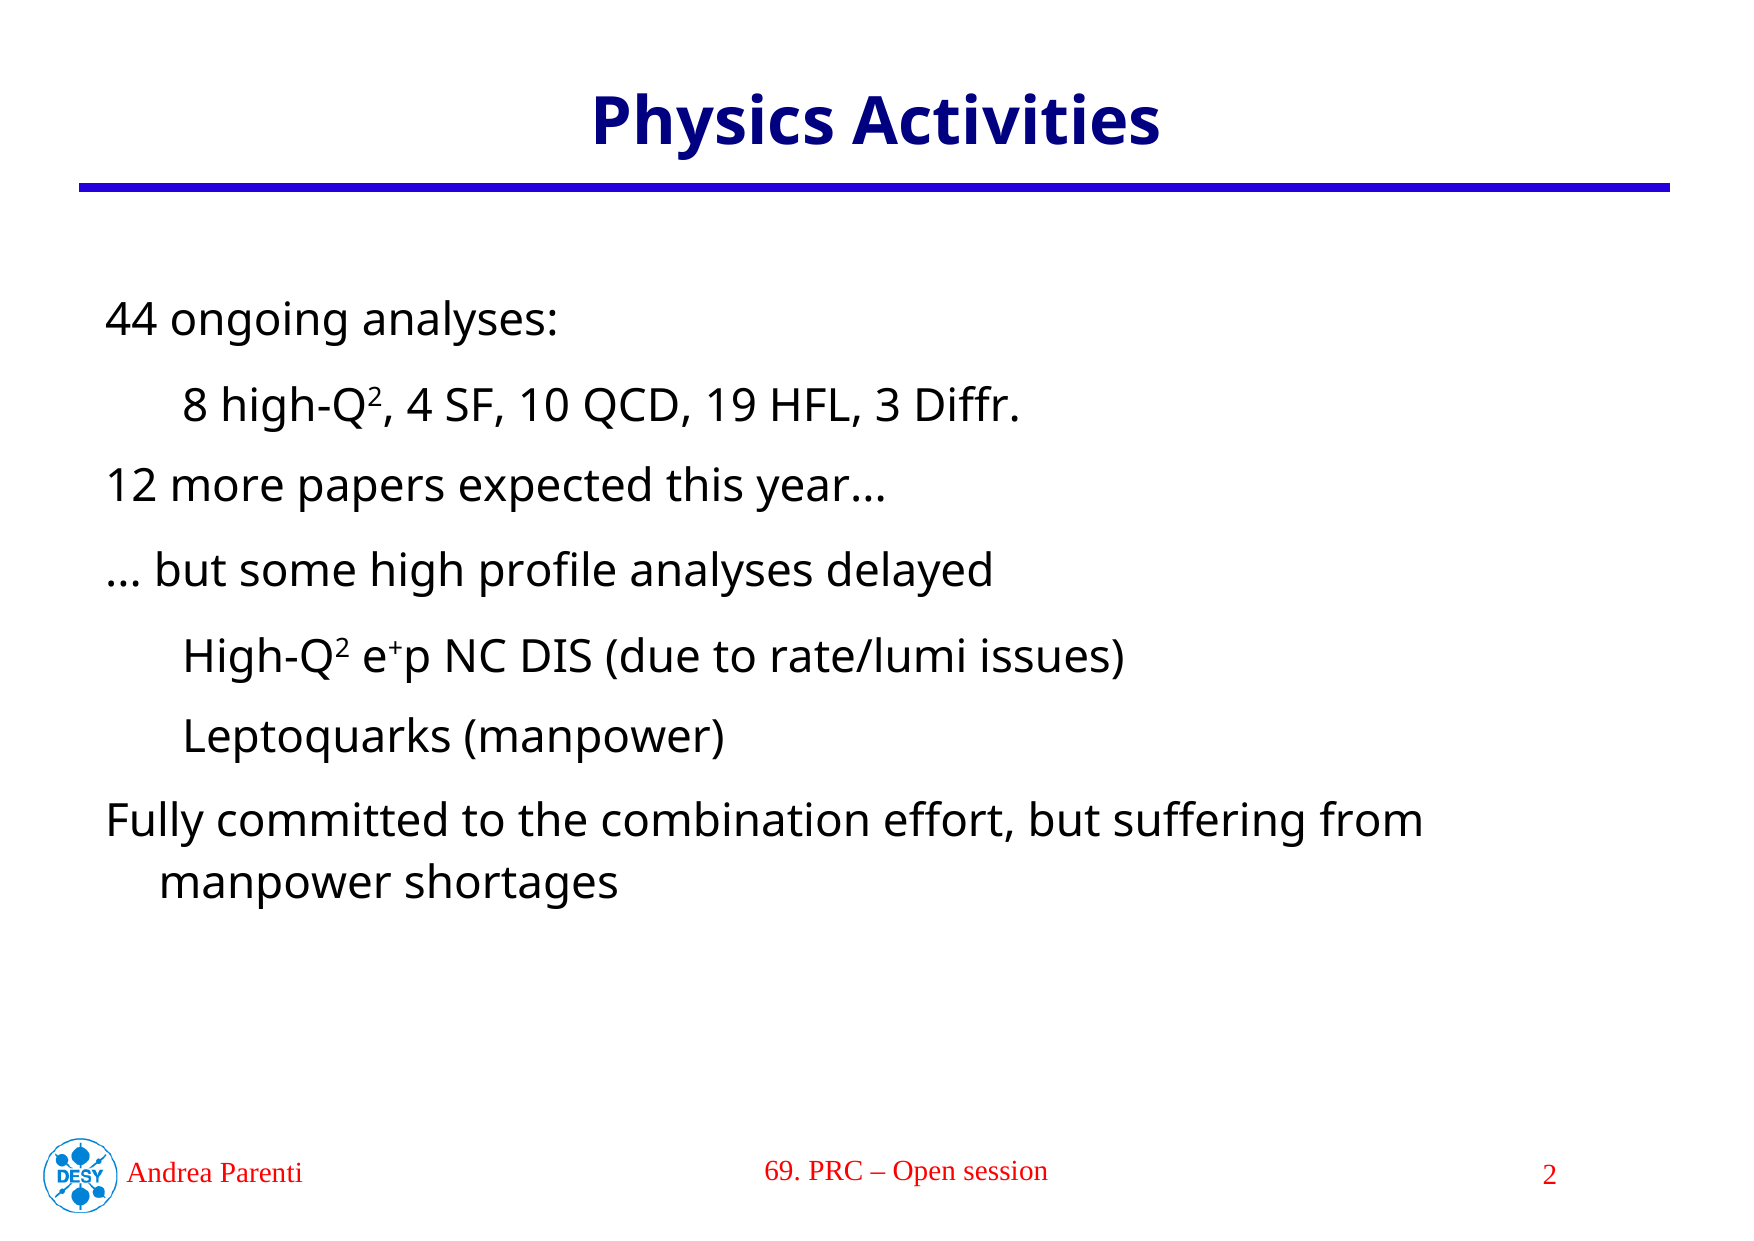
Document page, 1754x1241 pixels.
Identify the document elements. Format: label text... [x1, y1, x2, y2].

list 44 ongoing analyses: 8 high-Q2, 4 SF, 10 QCD, 19 HFL, 3 Diffr. 12 more papers expected this year... ... but some high profile analyses delayed High-Q2 e+p NC DIS (due to rate/lumi issues) Leptoquarks (manpower) Fully committed to the combination effort, but suffering from manpower shortages [87, 290, 1666, 1109]
title Physics Activities [87, 49, 1666, 188]
picture [42, 1138, 118, 1213]
